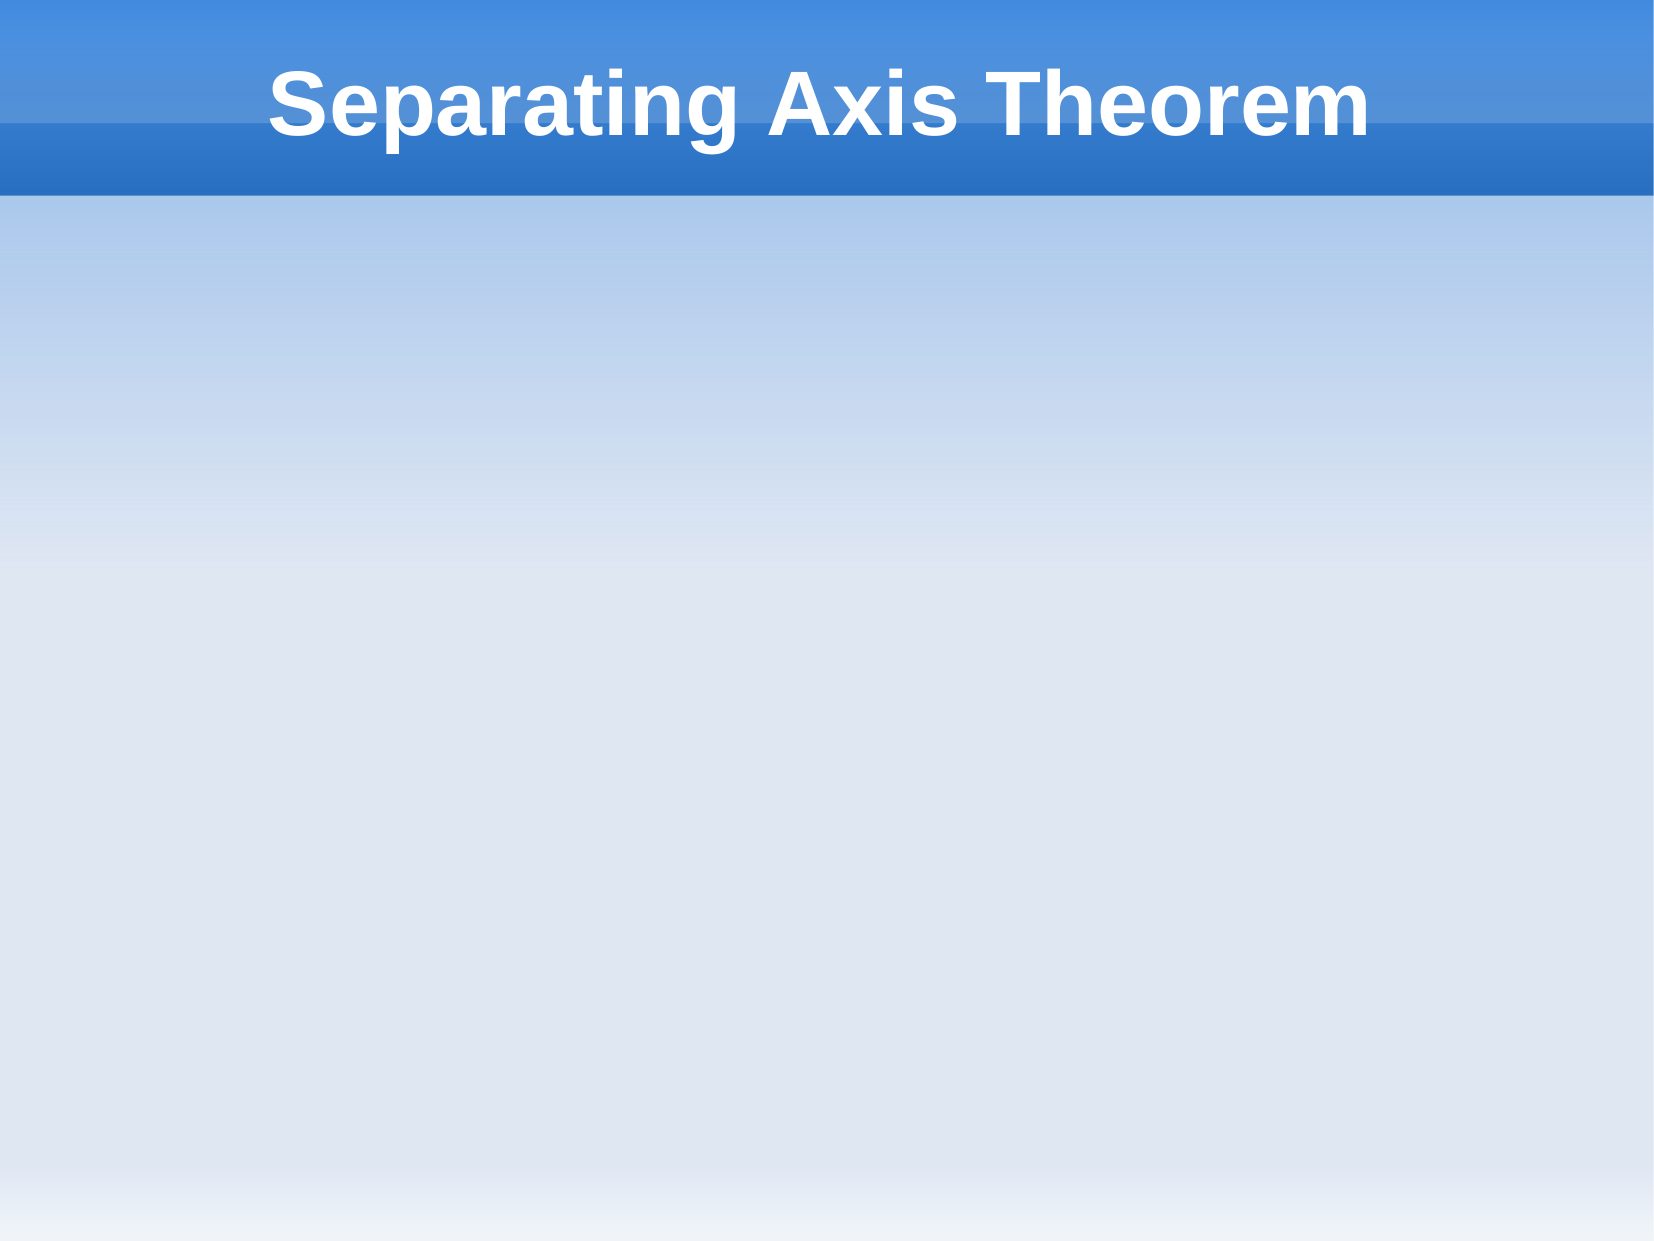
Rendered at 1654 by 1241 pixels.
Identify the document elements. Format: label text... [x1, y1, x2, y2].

title Separating Axis Theorem [76, 0, 1565, 208]
picture [0, 0, 1654, 1241]
